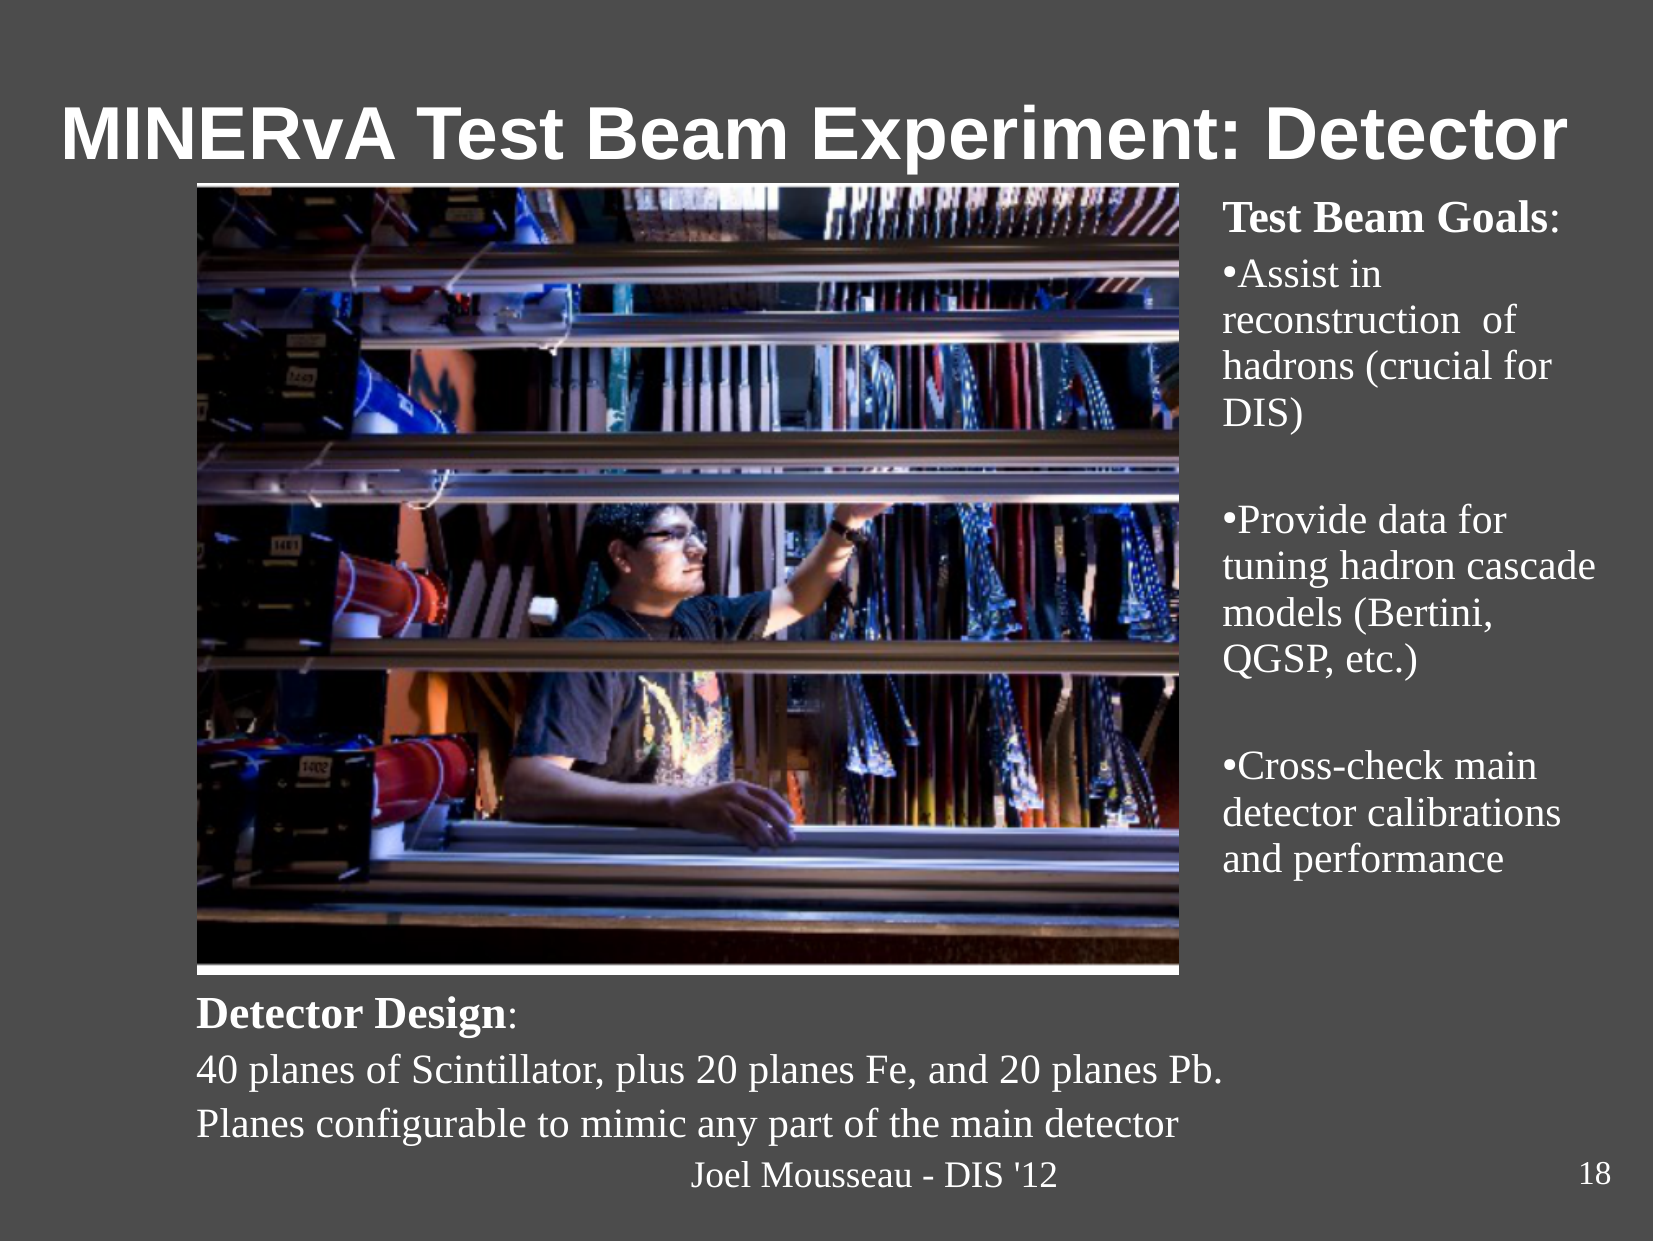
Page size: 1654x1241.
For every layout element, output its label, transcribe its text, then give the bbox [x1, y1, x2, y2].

text_box Detector Design: 40 planes of Scintillator, plus 20 planes Fe, and 20 planes Pb. Planes configurable to mimic any part of the main detector [181, 980, 1348, 1208]
text_box Test Beam Goals: Assist in reconstruction of hadrons (crucial for DIS) Provide data for tuning hadron cascade models (Bertini, QGSP, etc.) Cross-check main detector calibrations and performance [1207, 184, 1624, 889]
title MINERvA Test Beam Experiment: Detector [46, 37, 1584, 230]
picture [197, 183, 1179, 976]
